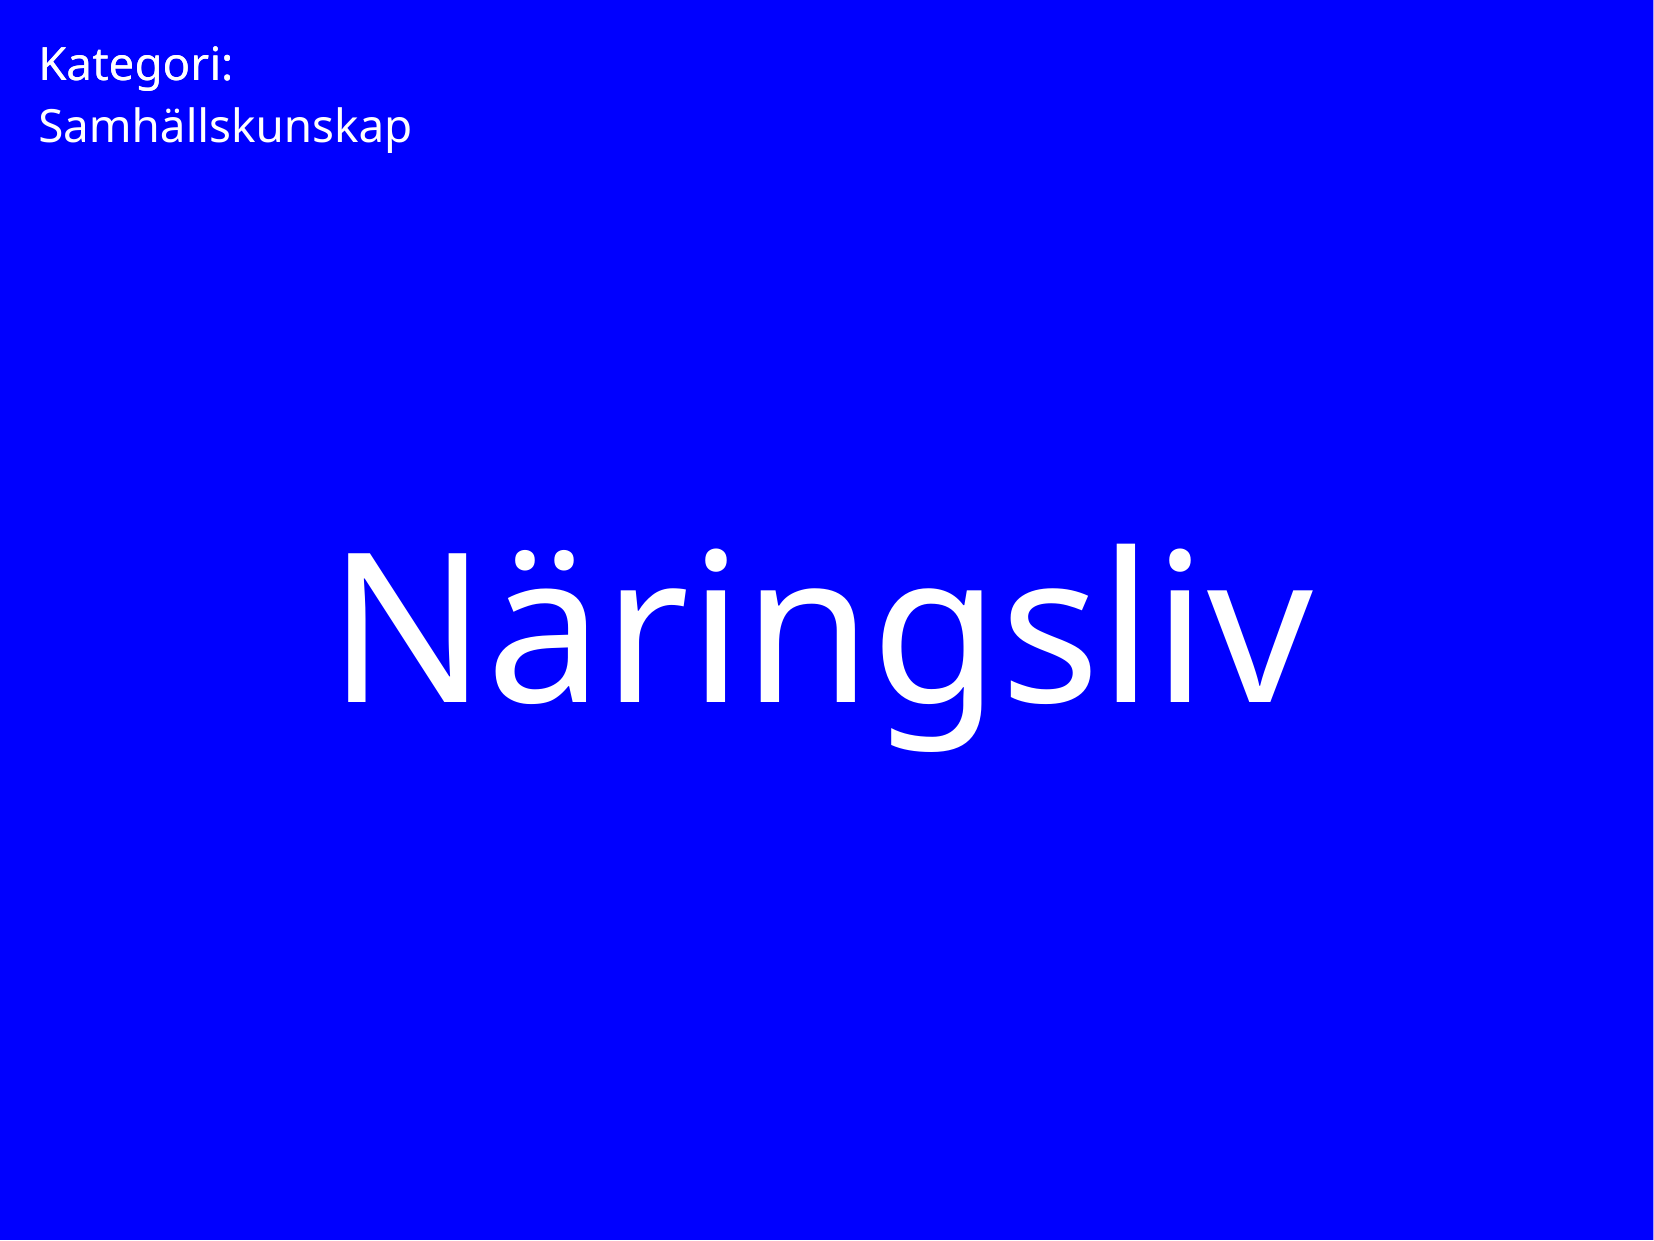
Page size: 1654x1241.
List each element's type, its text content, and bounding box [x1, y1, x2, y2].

text_box Näringsliv [283, 472, 1359, 765]
text_box Kategori: Samhällskunskap [23, 23, 615, 160]
